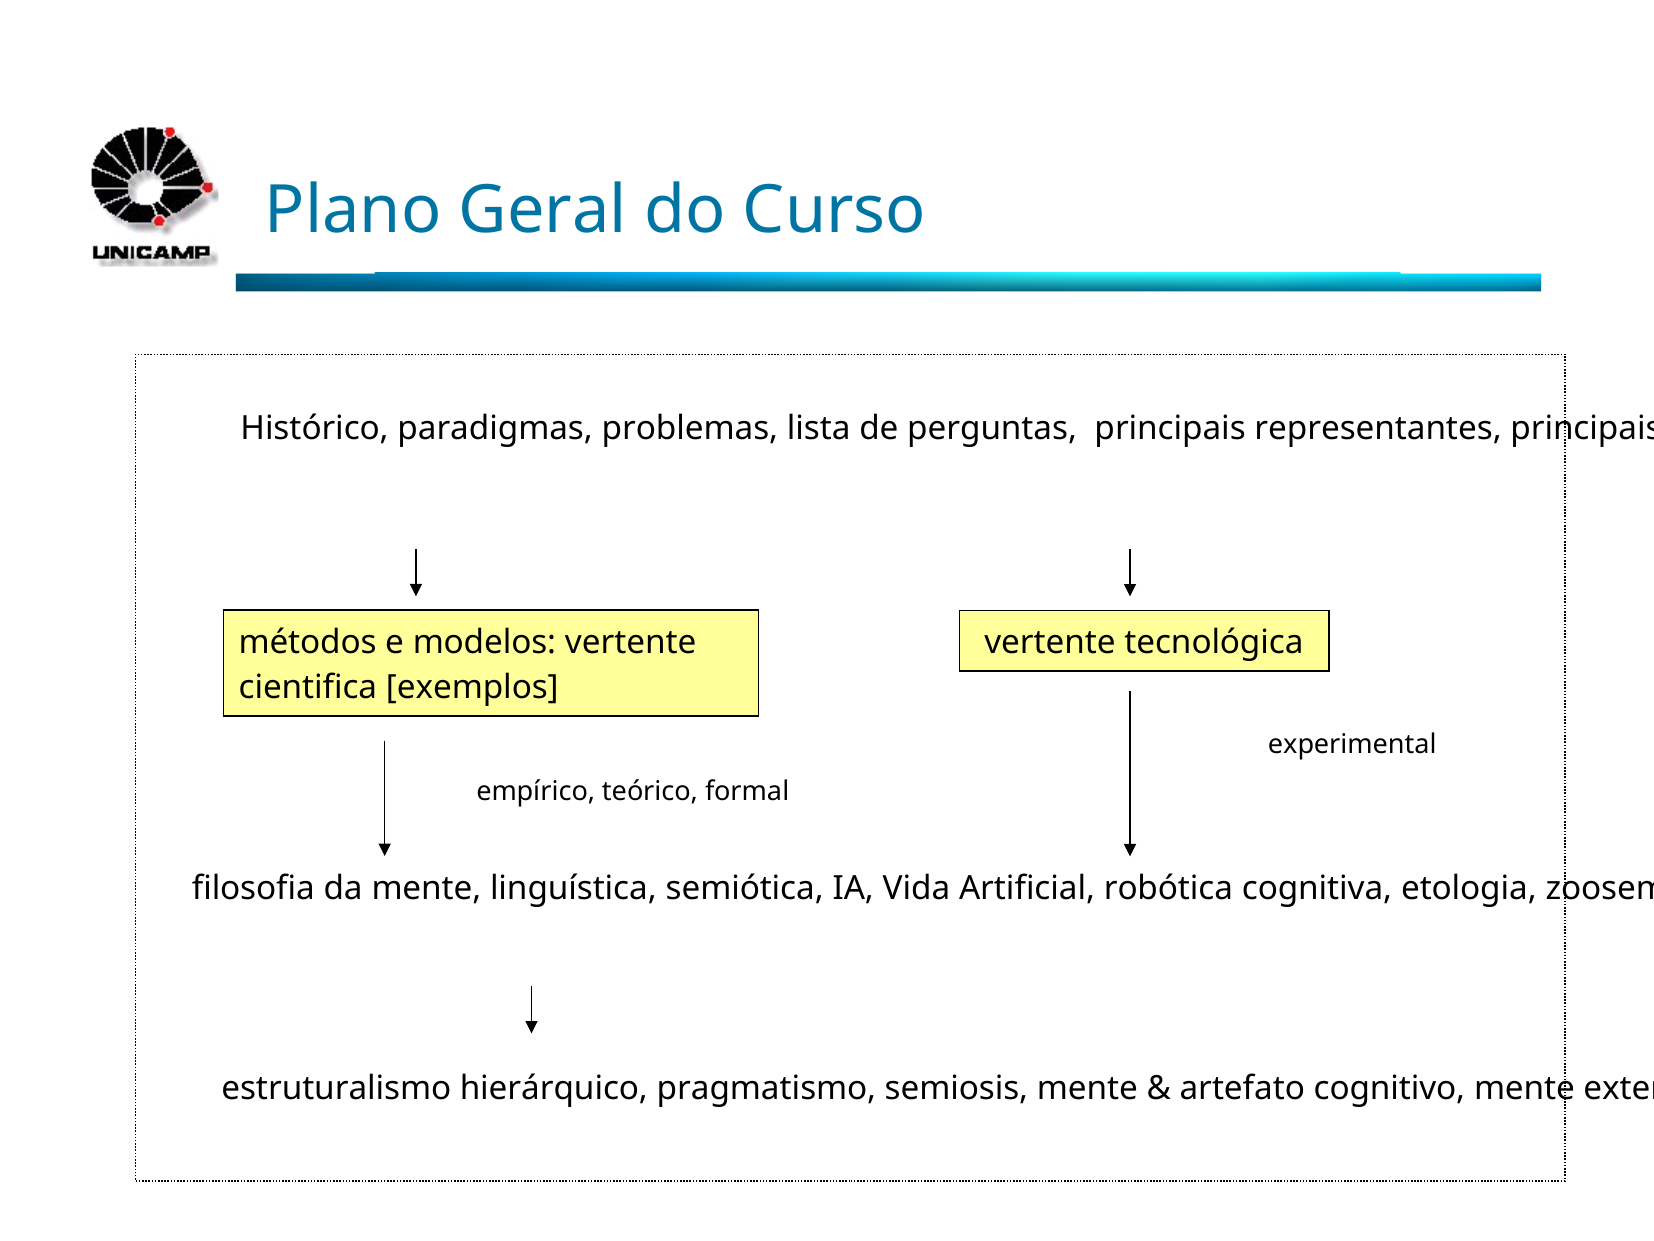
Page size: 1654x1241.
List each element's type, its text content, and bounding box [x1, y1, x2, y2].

text_box filosofia da mente, linguística, semiótica, IA, Vida Artificial, robótica cognitiva, etologia, zoosemiótica, neurociência, psicologia evolutiva, ... [177, 856, 1654, 917]
title Plano Geral do Curso [264, 35, 1534, 250]
text_box empírico, teórico, formal [461, 764, 805, 853]
text_box estruturalismo hierárquico, pragmatismo, semiosis, mente & artefato cognitivo, mente externalizada, outras mentes [206, 1056, 1654, 1117]
picture [125, 272, 1654, 295]
text_box vertente tecnológica [959, 610, 1329, 672]
text_box Histórico, paradigmas, problemas, lista de perguntas, principais representantes, principais desenvolvimentos, tecnologias [225, 396, 1654, 503]
text_box experimental [1253, 716, 1452, 806]
text_box métodos e modelos: vertente cientifica [exemplos] [223, 610, 759, 717]
